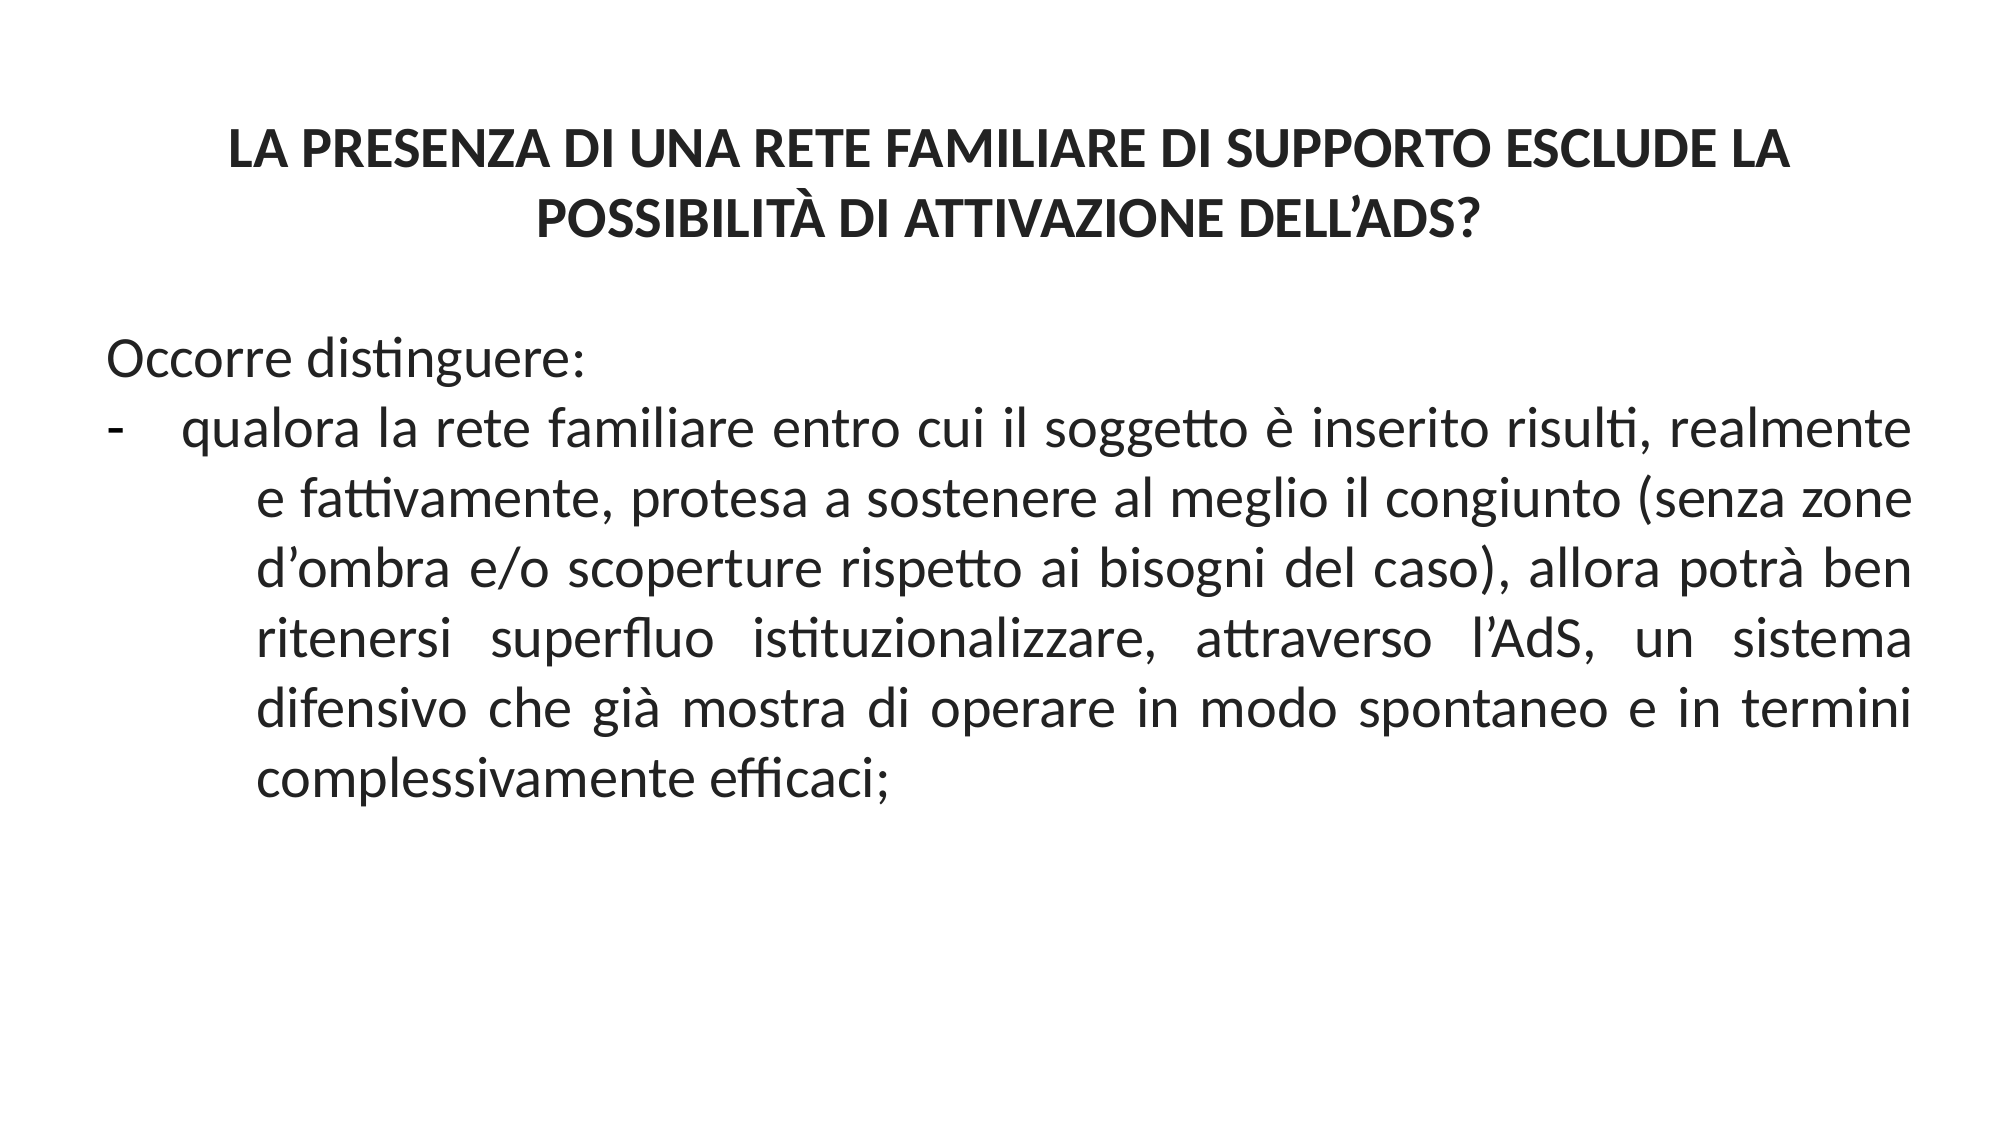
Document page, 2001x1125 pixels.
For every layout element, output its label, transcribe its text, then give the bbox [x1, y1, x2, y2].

text_box LA PRESENZA DI UNA RETE FAMILIARE DI SUPPORTO ESCLUDE LA POSSIBILITÀ DI ATTIVAZIONE DELL’ADS? Occorre distinguere: qualora la rete familiare entro cui il soggetto è inserito risulti, realmente e fattivamente, protesa a sostenere al meglio il congiunto (senza zone d’ombra e/o scoperture rispetto ai bisogni del caso), allora potrà ben ritenersi superfluo istituzionalizzare, attraverso l’AdS, un sistema difensivo che già mostra di operare in modo spontaneo e in termini complessivamente efficaci; [91, 102, 1929, 817]
